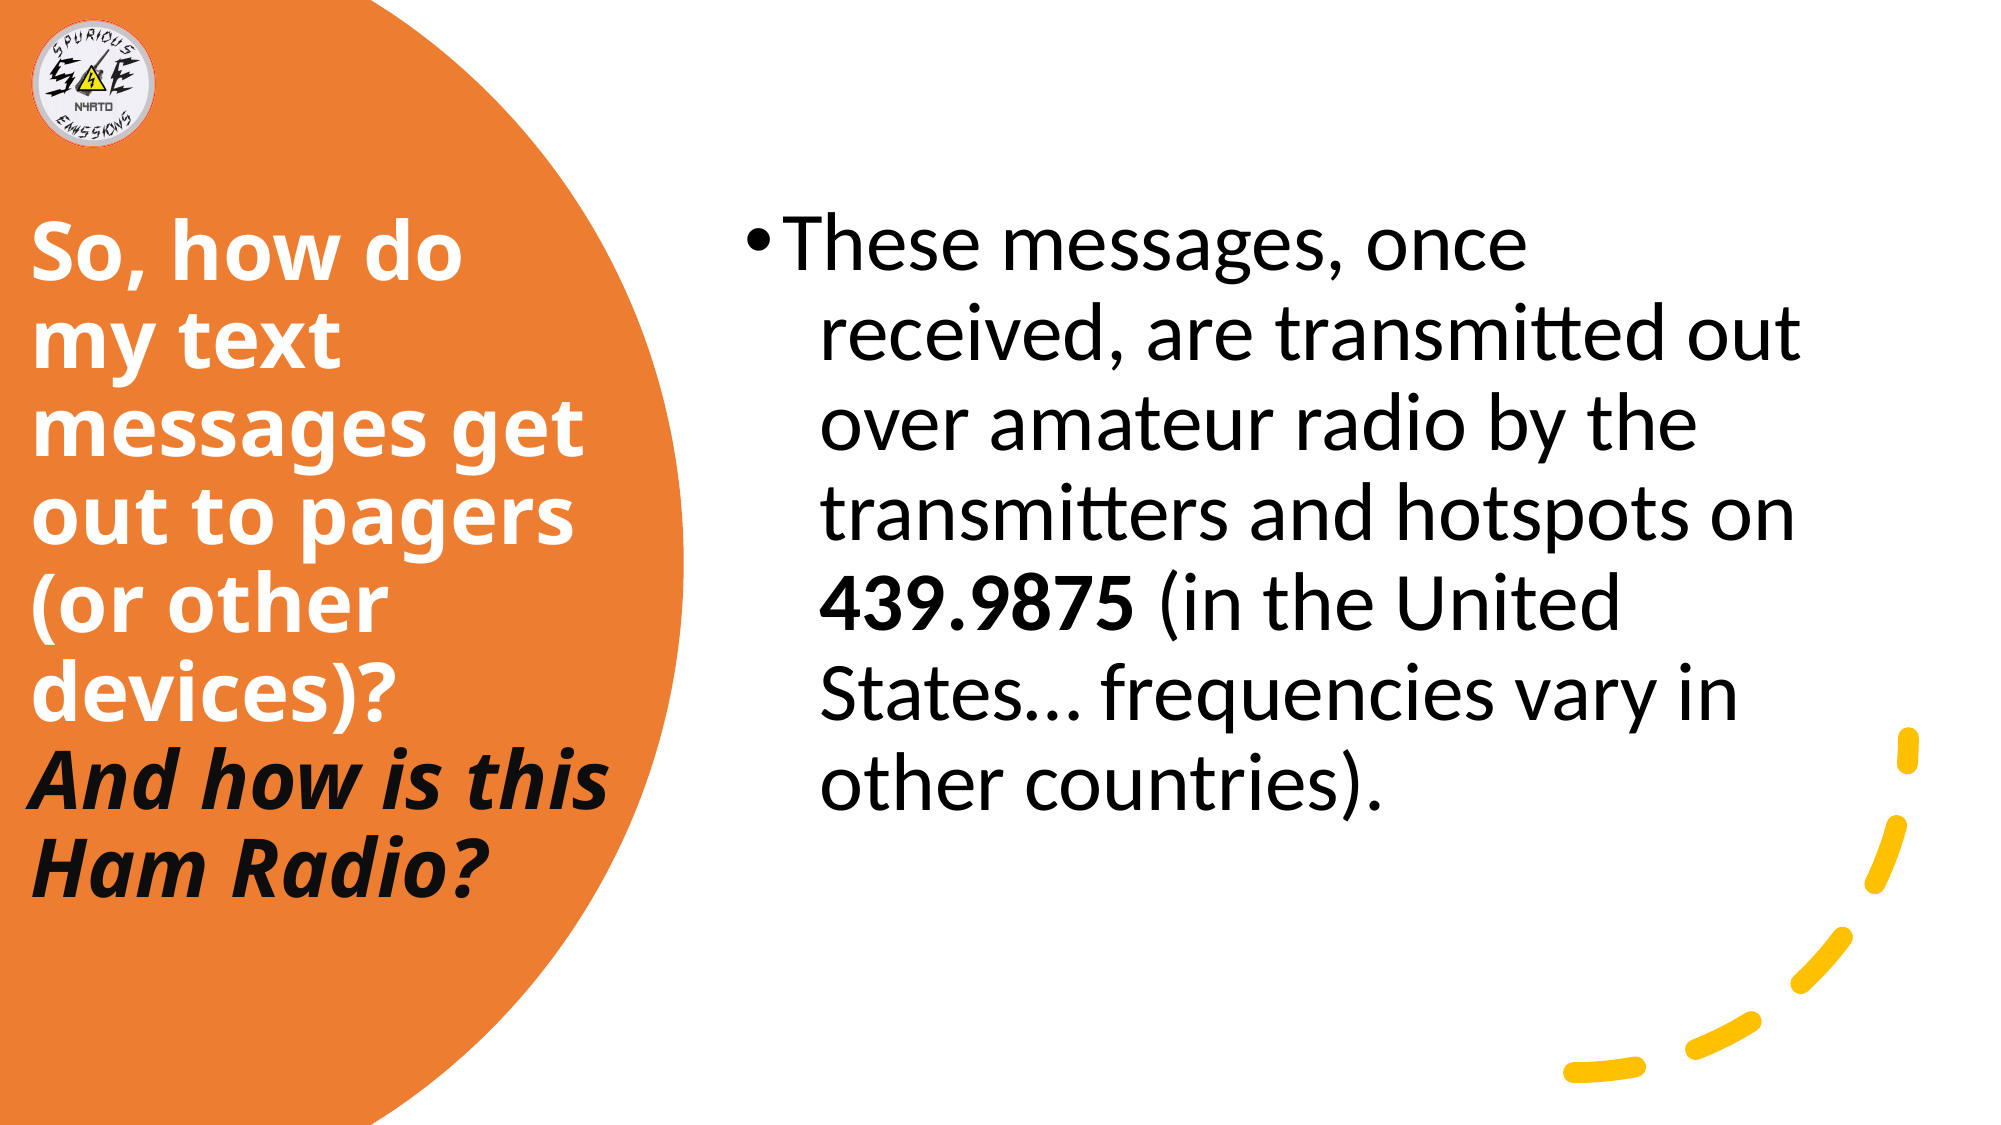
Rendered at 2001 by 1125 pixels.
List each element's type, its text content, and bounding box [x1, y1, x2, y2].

list These messages, once received, are transmitted out over amateur radio by the transmitters and hotspots on 439.9875 (in the United States… frequencies vary in other countries). [729, 97, 1863, 1014]
text_box [0, 0, 2000, 1125]
title So, how do my text messages get out to pagers (or other devices)? And how is this Ham Radio? [15, 196, 629, 929]
picture [31, 19, 156, 148]
